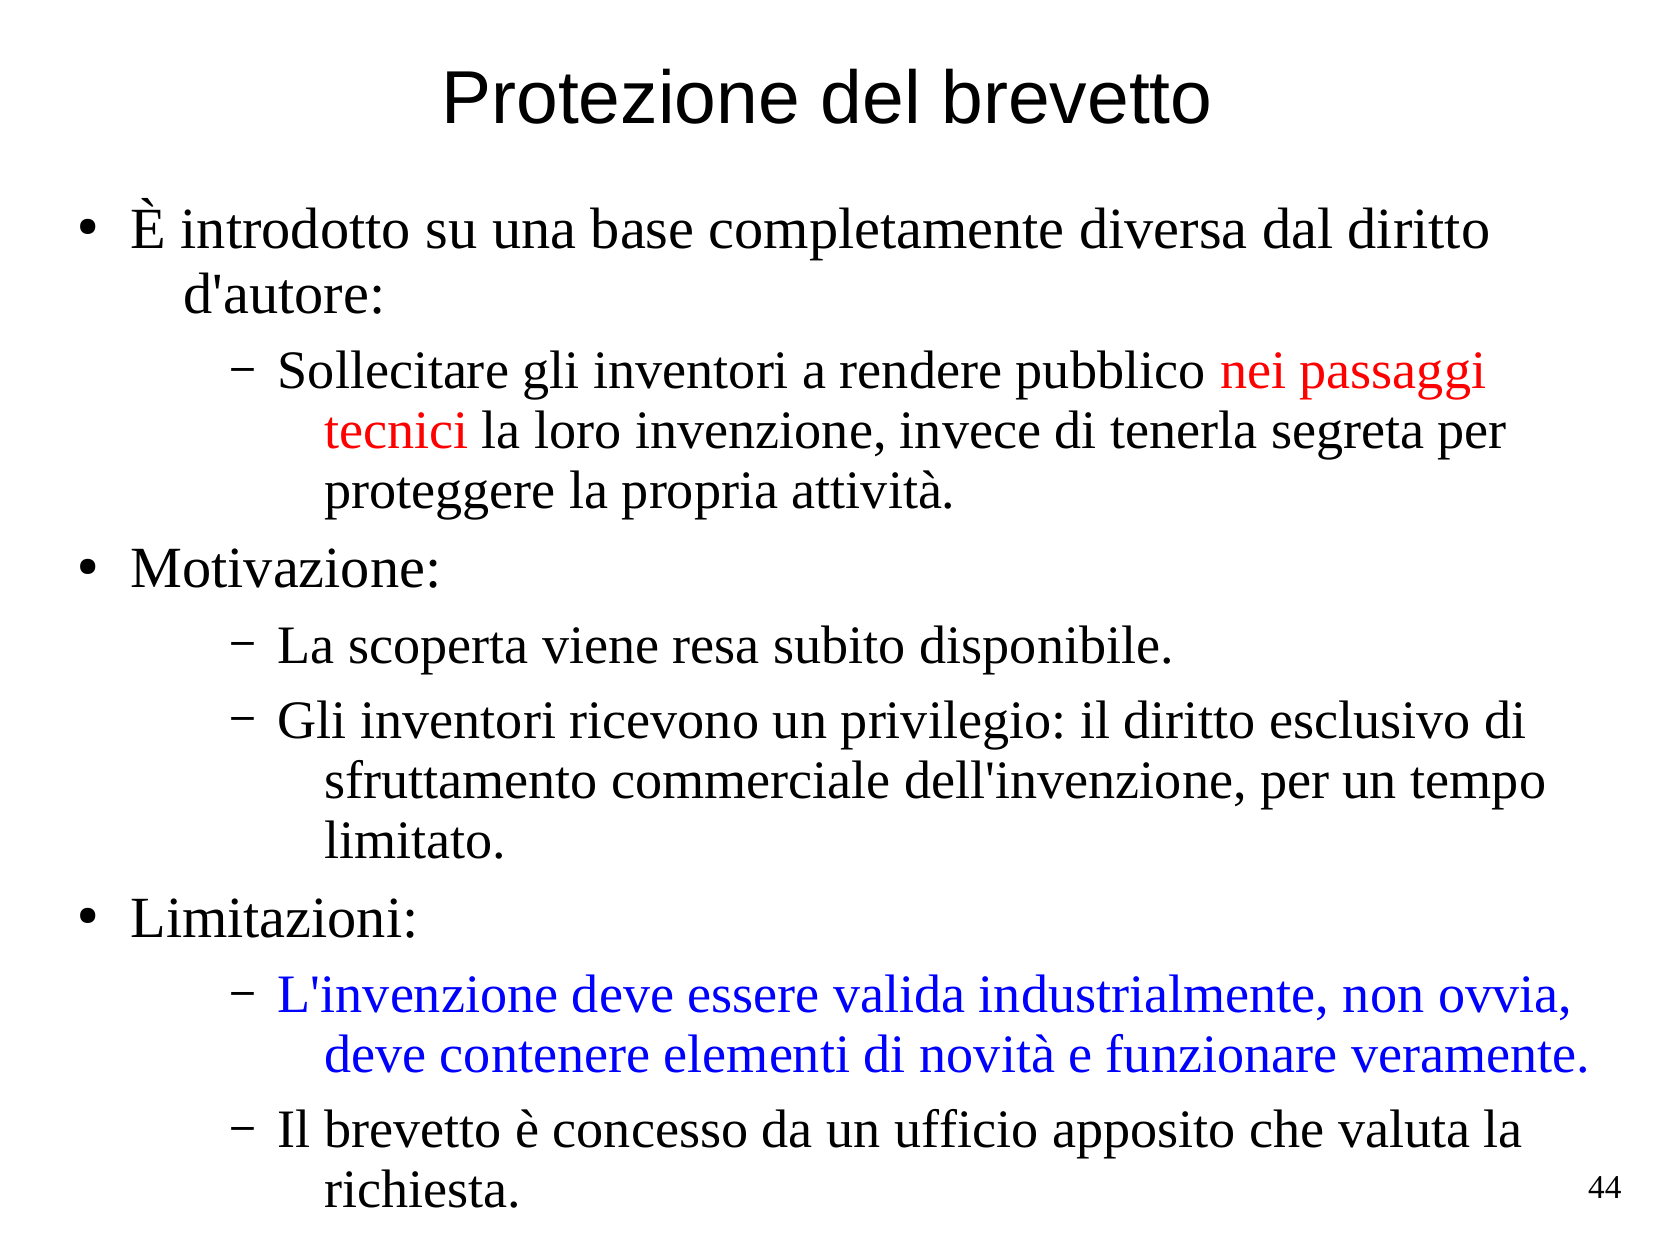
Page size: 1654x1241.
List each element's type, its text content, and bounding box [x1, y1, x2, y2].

list È introdotto su una base completamente diversa dal diritto d'autore: Sollecitare gli inventori a rendere pubblico nei passaggi tecnici la loro invenzione, invece di tenerla segreta per proteggere la propria attività. Motivazione: La scoperta viene resa subito disponibile. Gli inventori ricevono un privilegio: il diritto esclusivo di sfruttamento commerciale dell'invenzione, per un tempo limitato. Limitazioni: L'invenzione deve essere valida industrialmente, non ovvia, deve contenere elementi di novità e funzionare veramente. Il brevetto è concesso da un ufficio apposito che valuta la richiesta. [42, 196, 1612, 1187]
title Protezione del brevetto [37, 30, 1617, 166]
